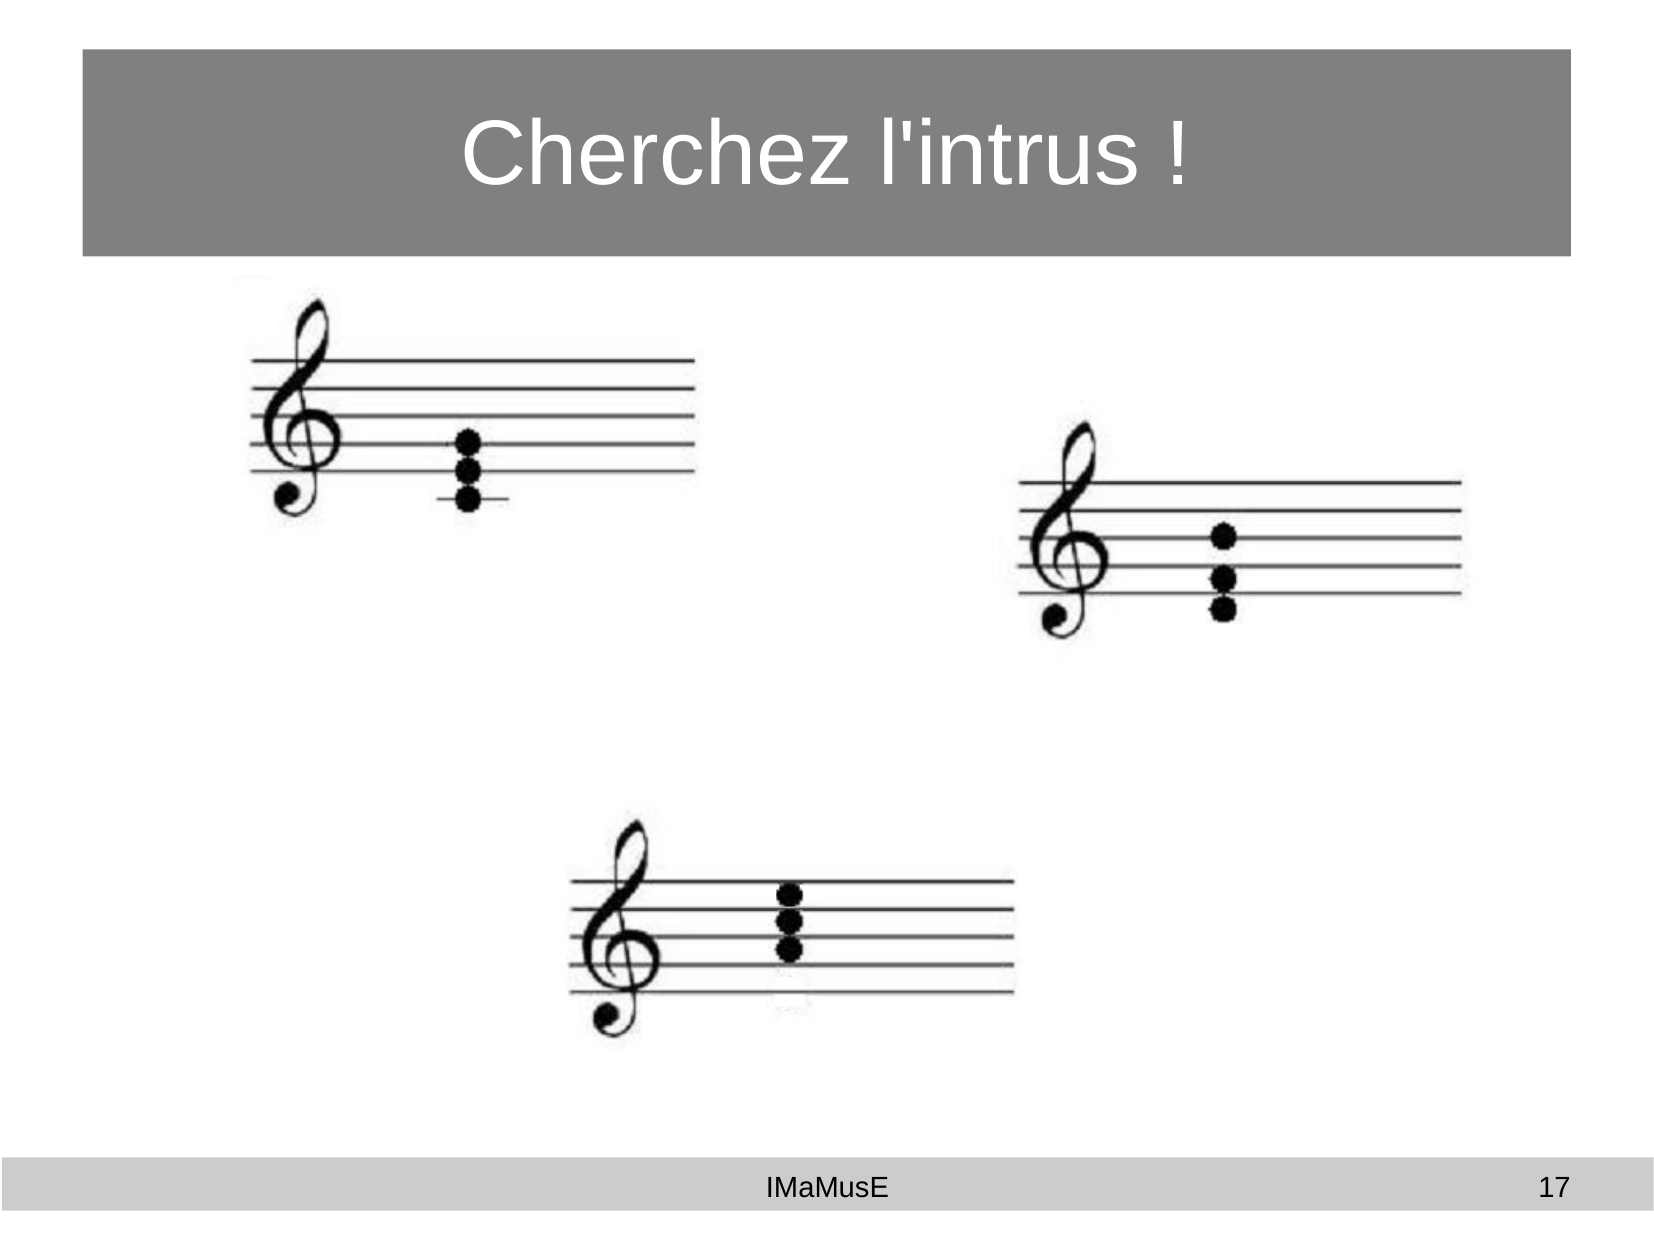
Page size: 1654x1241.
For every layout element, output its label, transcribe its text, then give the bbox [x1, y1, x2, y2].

picture [179, 275, 1493, 1060]
title Cherchez l'intrus ! [82, 49, 1571, 257]
